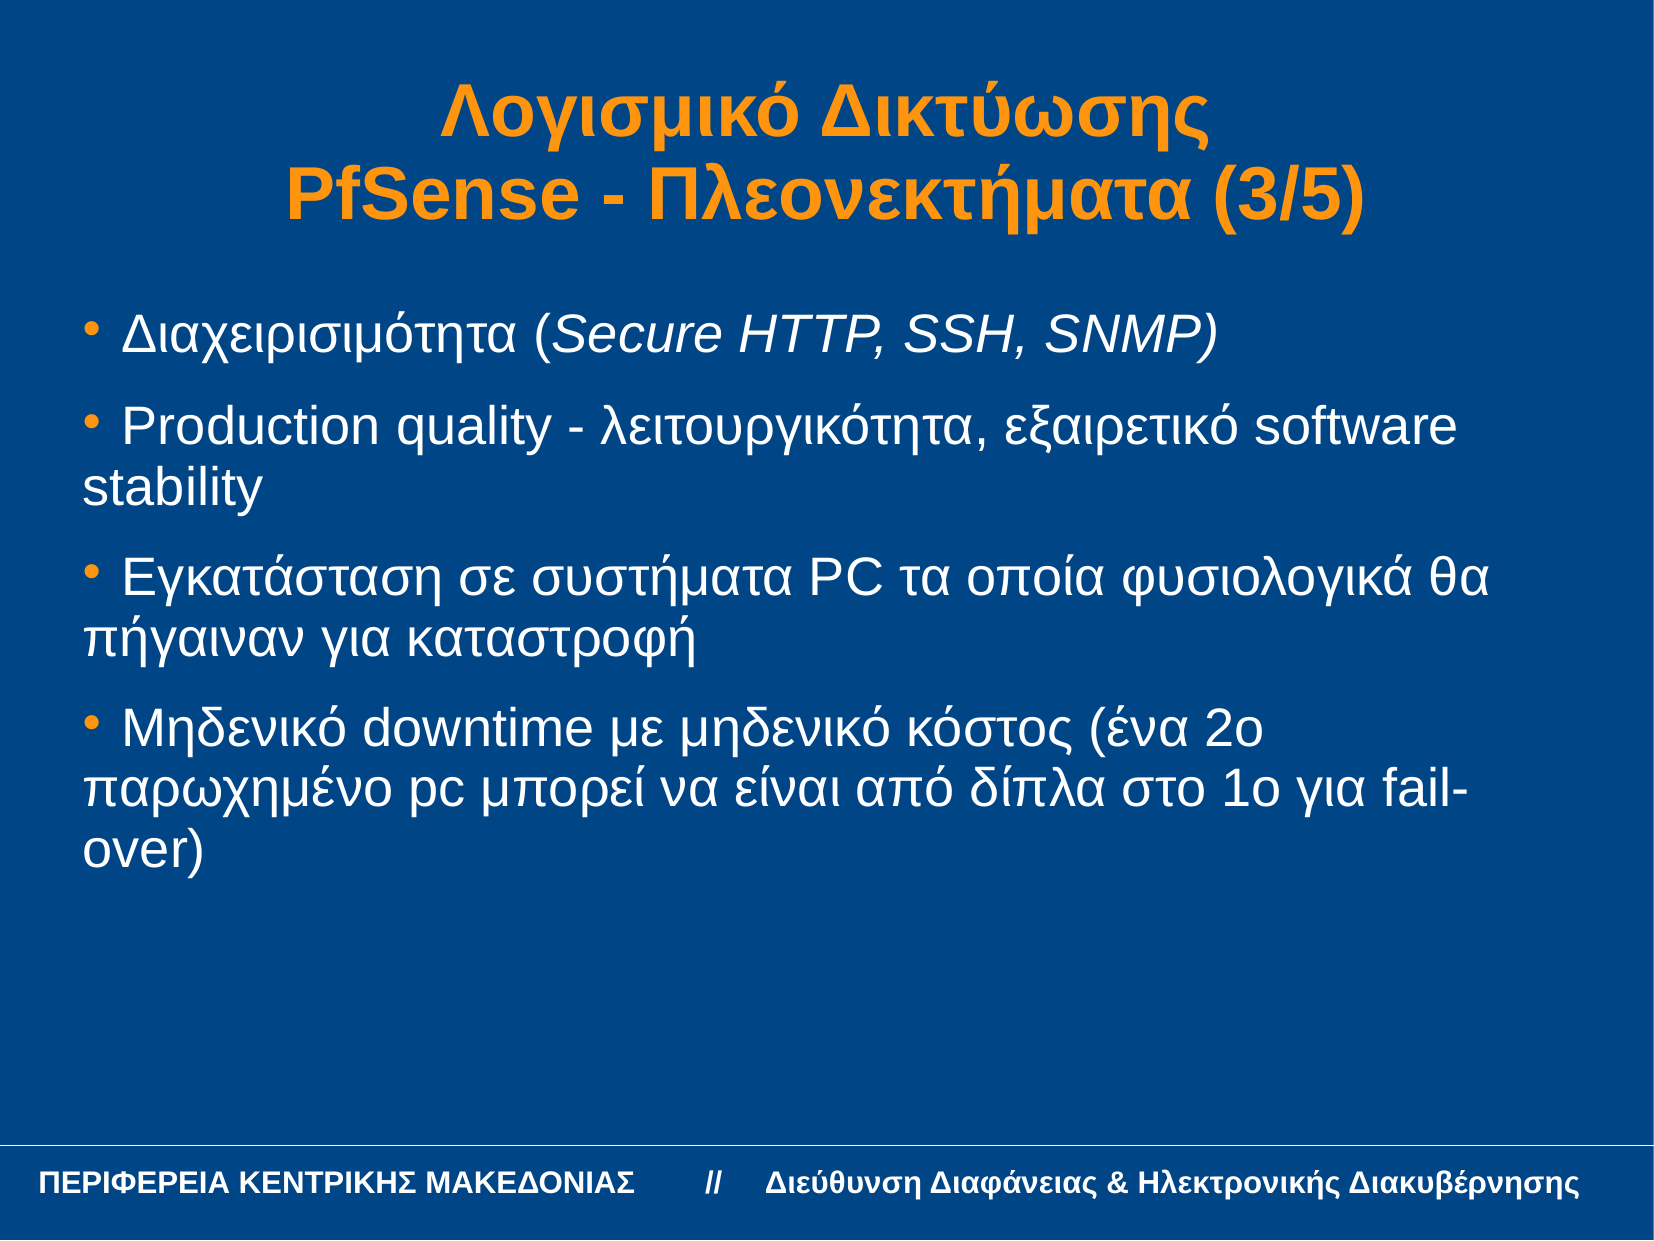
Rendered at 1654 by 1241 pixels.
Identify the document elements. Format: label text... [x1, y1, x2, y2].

text_box ΠΕΡΙΦΕΡΕΙΑ ΚΕΝΤΡΙΚΗΣ ΜΑΚΕΔΟΝΙΑΣ // Διεύθυνση Διαφάνειας & Ηλεκτρονικής Διακυβέρνησης [23, 1157, 1654, 1208]
list Διαχειρισιμότητα (Secure HTTP, SSH, SNMP) Production quality - λειτουργικότητα, εξαιρετικό software stability Εγκατάσταση σε συστήματα PC τα οποία φυσιολογικά θα πήγαιναν για καταστροφή Μηδενικό downtime με μηδενικό κόστος (ένα 2ο παρωχημένο pc μπορεί να είναι από δίπλα στο 1ο για fail-over) [82, 299, 1571, 1019]
text_box Λογισμικό Δικτύωσης PfSense - Πλεονεκτήματα (3/5) [82, 47, 1571, 253]
